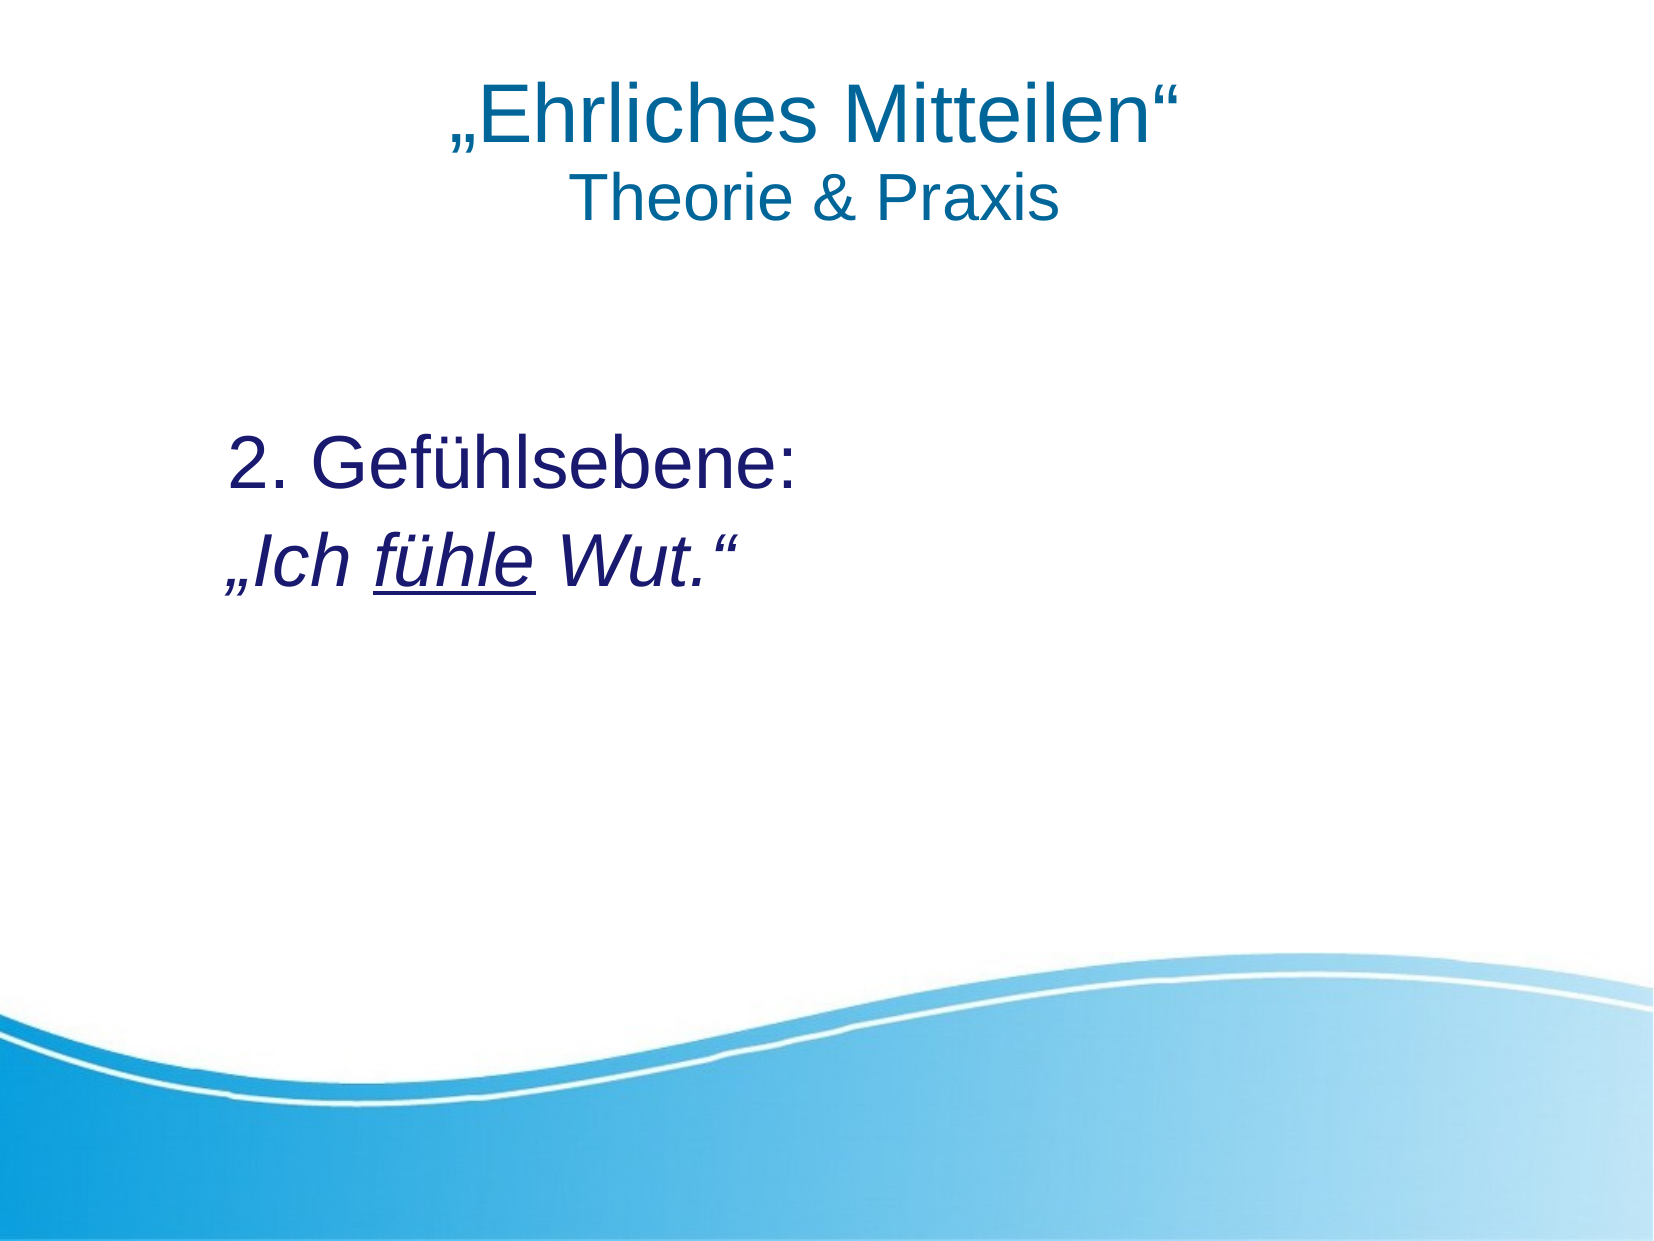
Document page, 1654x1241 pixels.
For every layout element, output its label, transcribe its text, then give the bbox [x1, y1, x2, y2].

picture [0, 952, 1654, 1241]
title „Ehrliches Mitteilen“ Theorie & Praxis [70, 47, 1559, 255]
text_box 2. Gefühlsebene: „Ich fühle Wut.“ [212, 413, 1654, 851]
